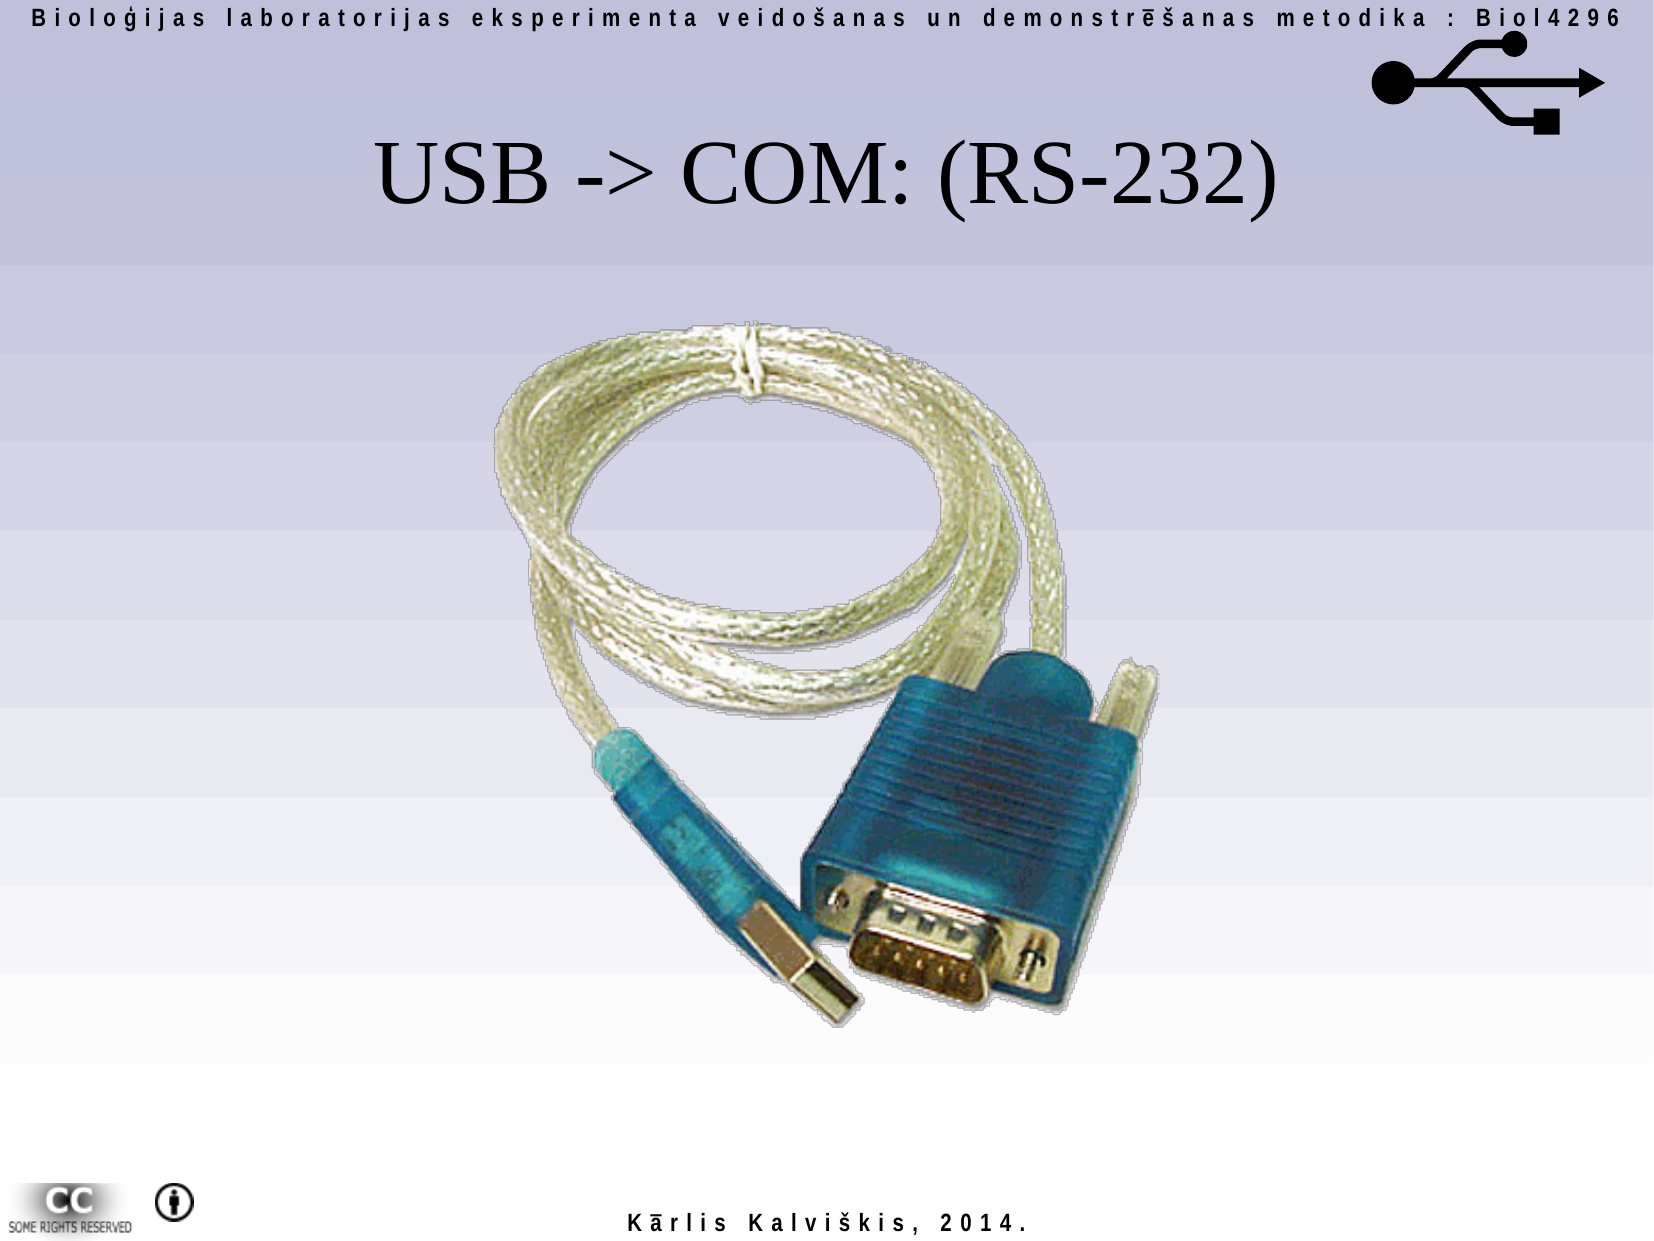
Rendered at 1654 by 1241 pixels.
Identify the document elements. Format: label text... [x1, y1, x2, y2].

text_box [1371, 30, 1606, 135]
picture [0, 0, 1654, 1241]
title USB -> COM: (RS-232) [29, 49, 1625, 296]
